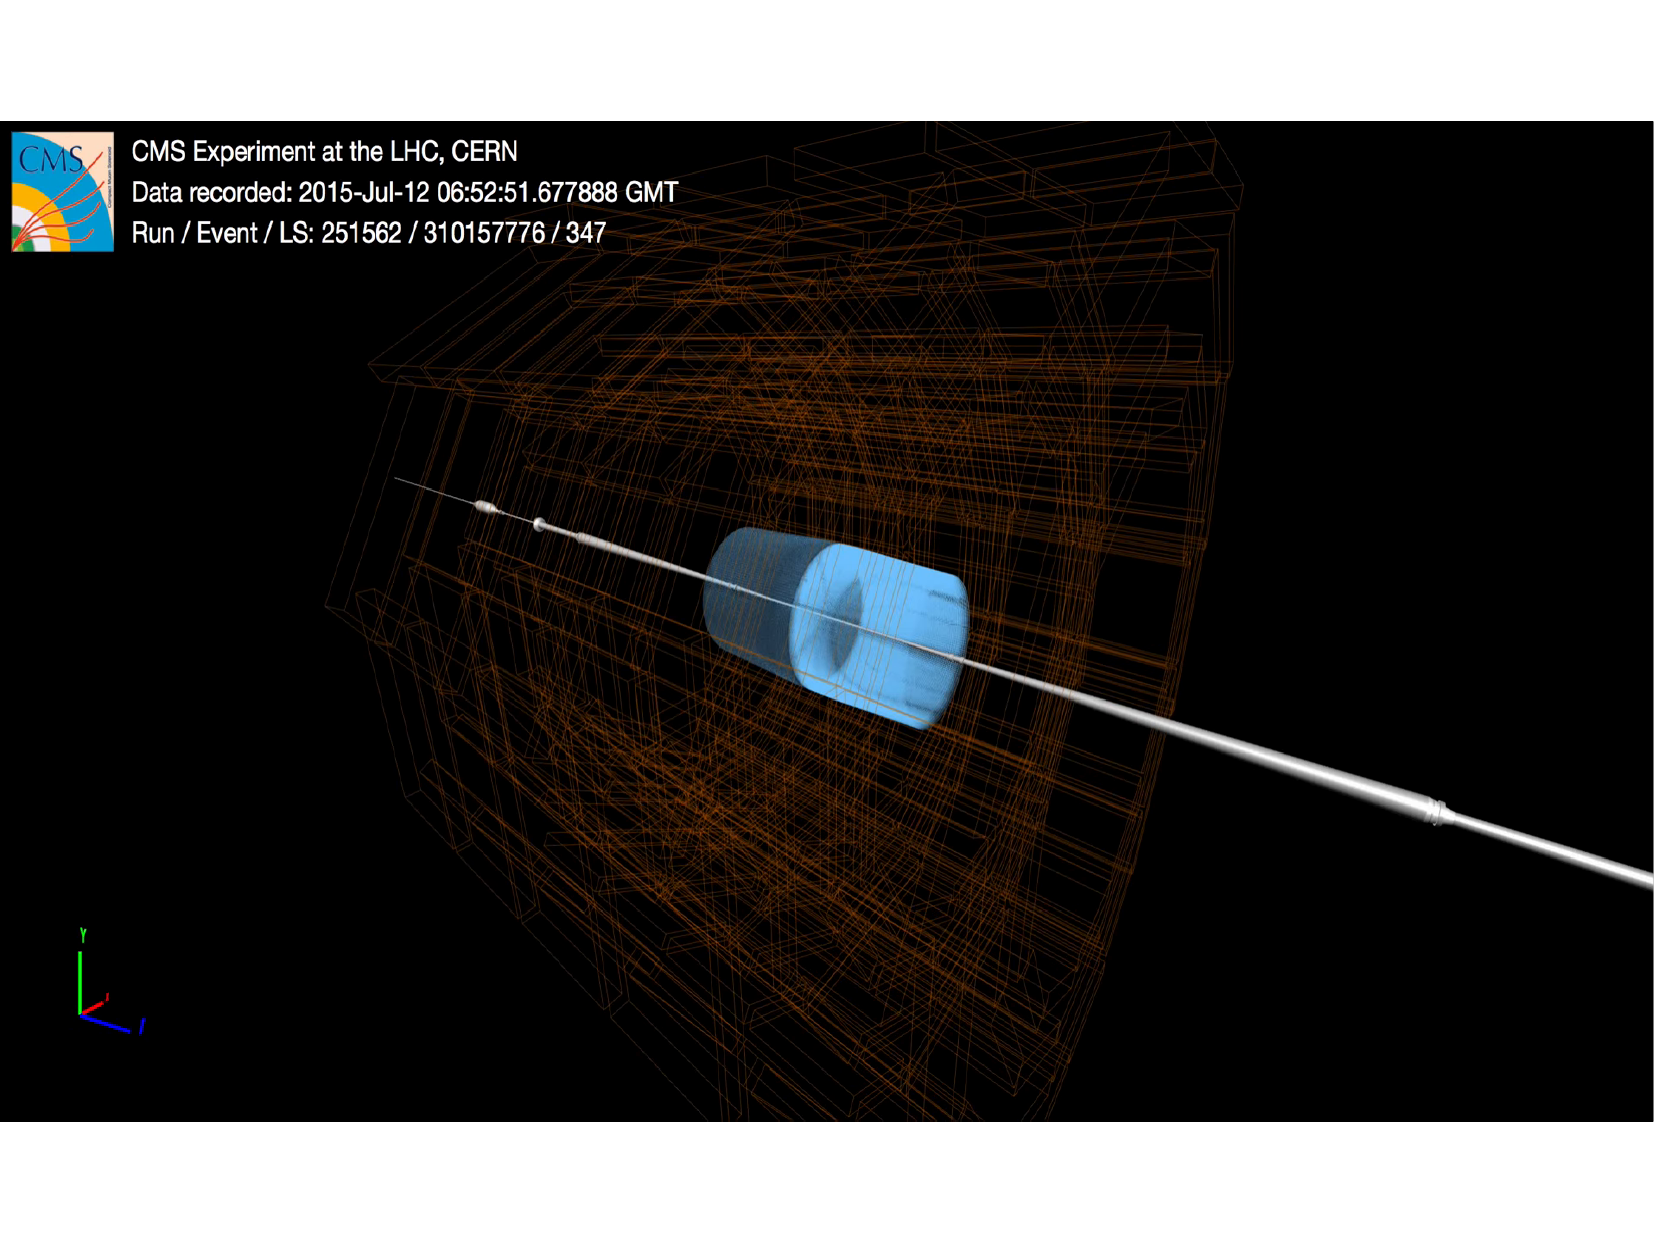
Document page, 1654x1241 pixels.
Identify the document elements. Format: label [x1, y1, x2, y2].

text_box [0, 120, 1654, 1123]
